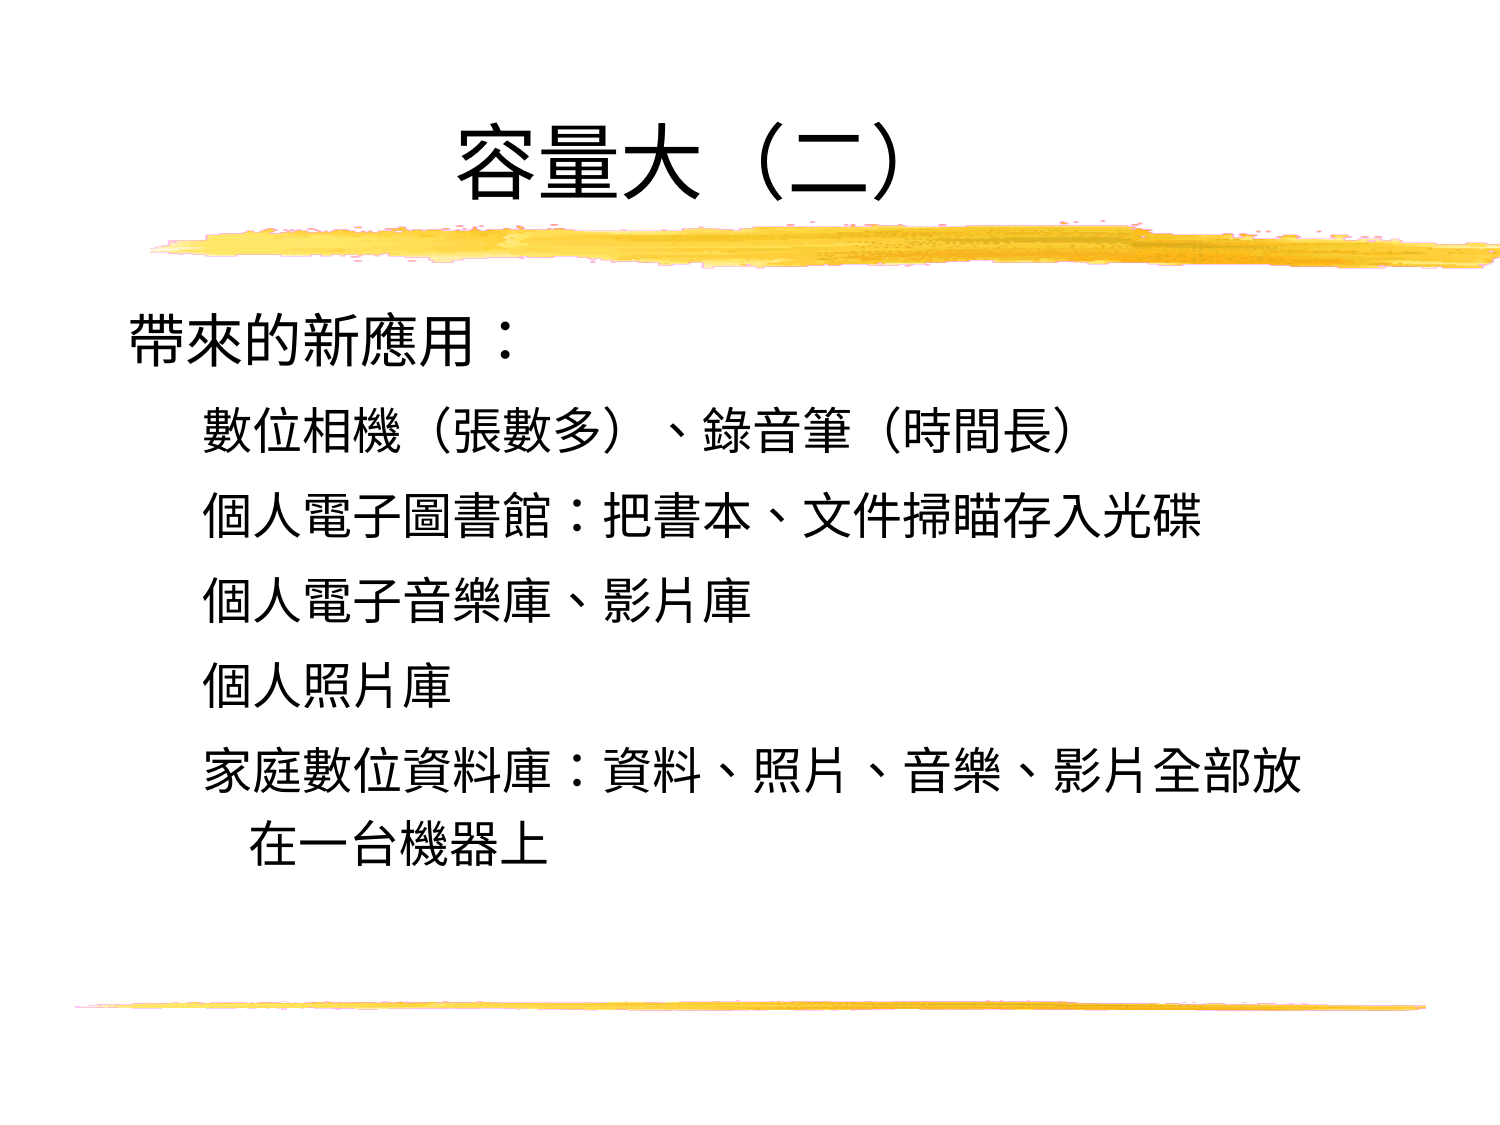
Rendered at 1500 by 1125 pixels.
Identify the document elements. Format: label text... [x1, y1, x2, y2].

picture [150, 215, 1500, 279]
title 容量大（二） [66, 37, 1342, 225]
picture [75, 999, 1426, 1013]
list 帶來的新應用： 數位相機（張數多）、錄音筆（時間長） 個人電子圖書館：把書本、文件掃瞄存入光碟 個人電子音樂庫、影片庫 個人照片庫 家庭數位資料庫：資料、照片、音樂、影片全部放在一台機器上 [112, 287, 1342, 963]
